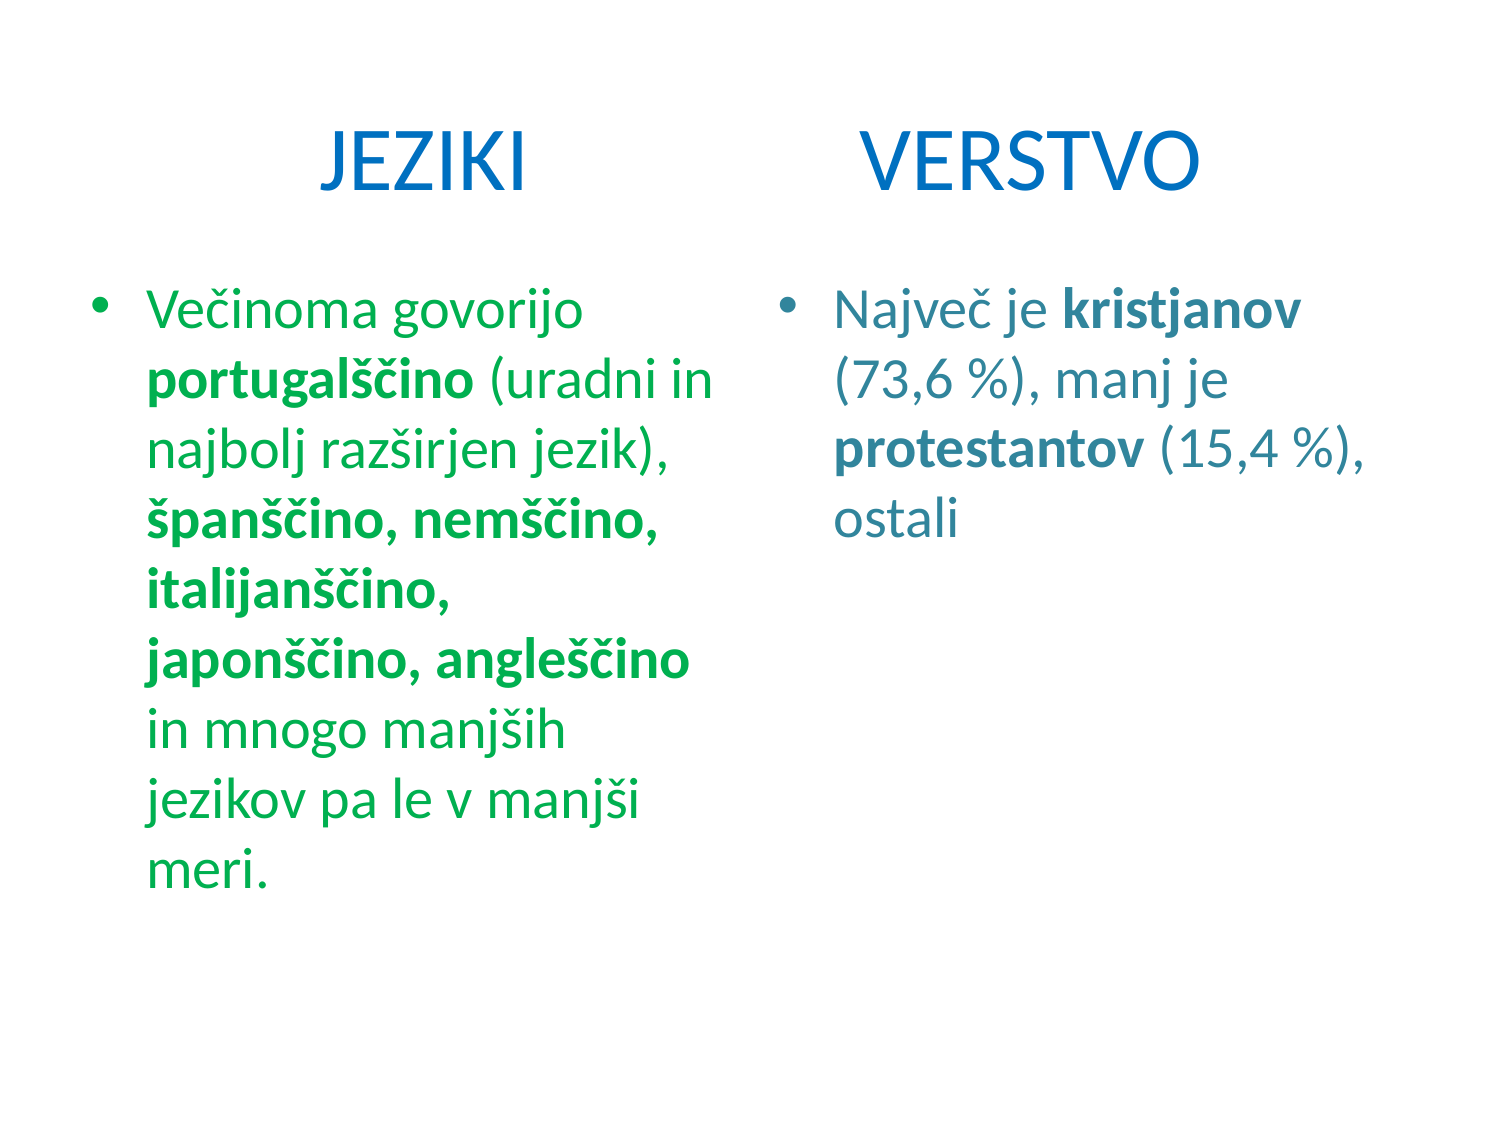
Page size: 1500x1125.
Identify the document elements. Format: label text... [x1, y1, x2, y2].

title JEZIKI VERSTVO [100, 66, 1424, 243]
list Največ je kristjanov (73,6 %), manj je protestantov (15,4 %), ostali [762, 262, 1425, 1005]
list Večinoma govorijo portugalščino (uradni in najbolj razširjen jezik), španščino, nemščino, italijanščino, japonščino, angleščino in mnogo manjših jezikov pa le v manjši meri. [75, 262, 738, 1005]
